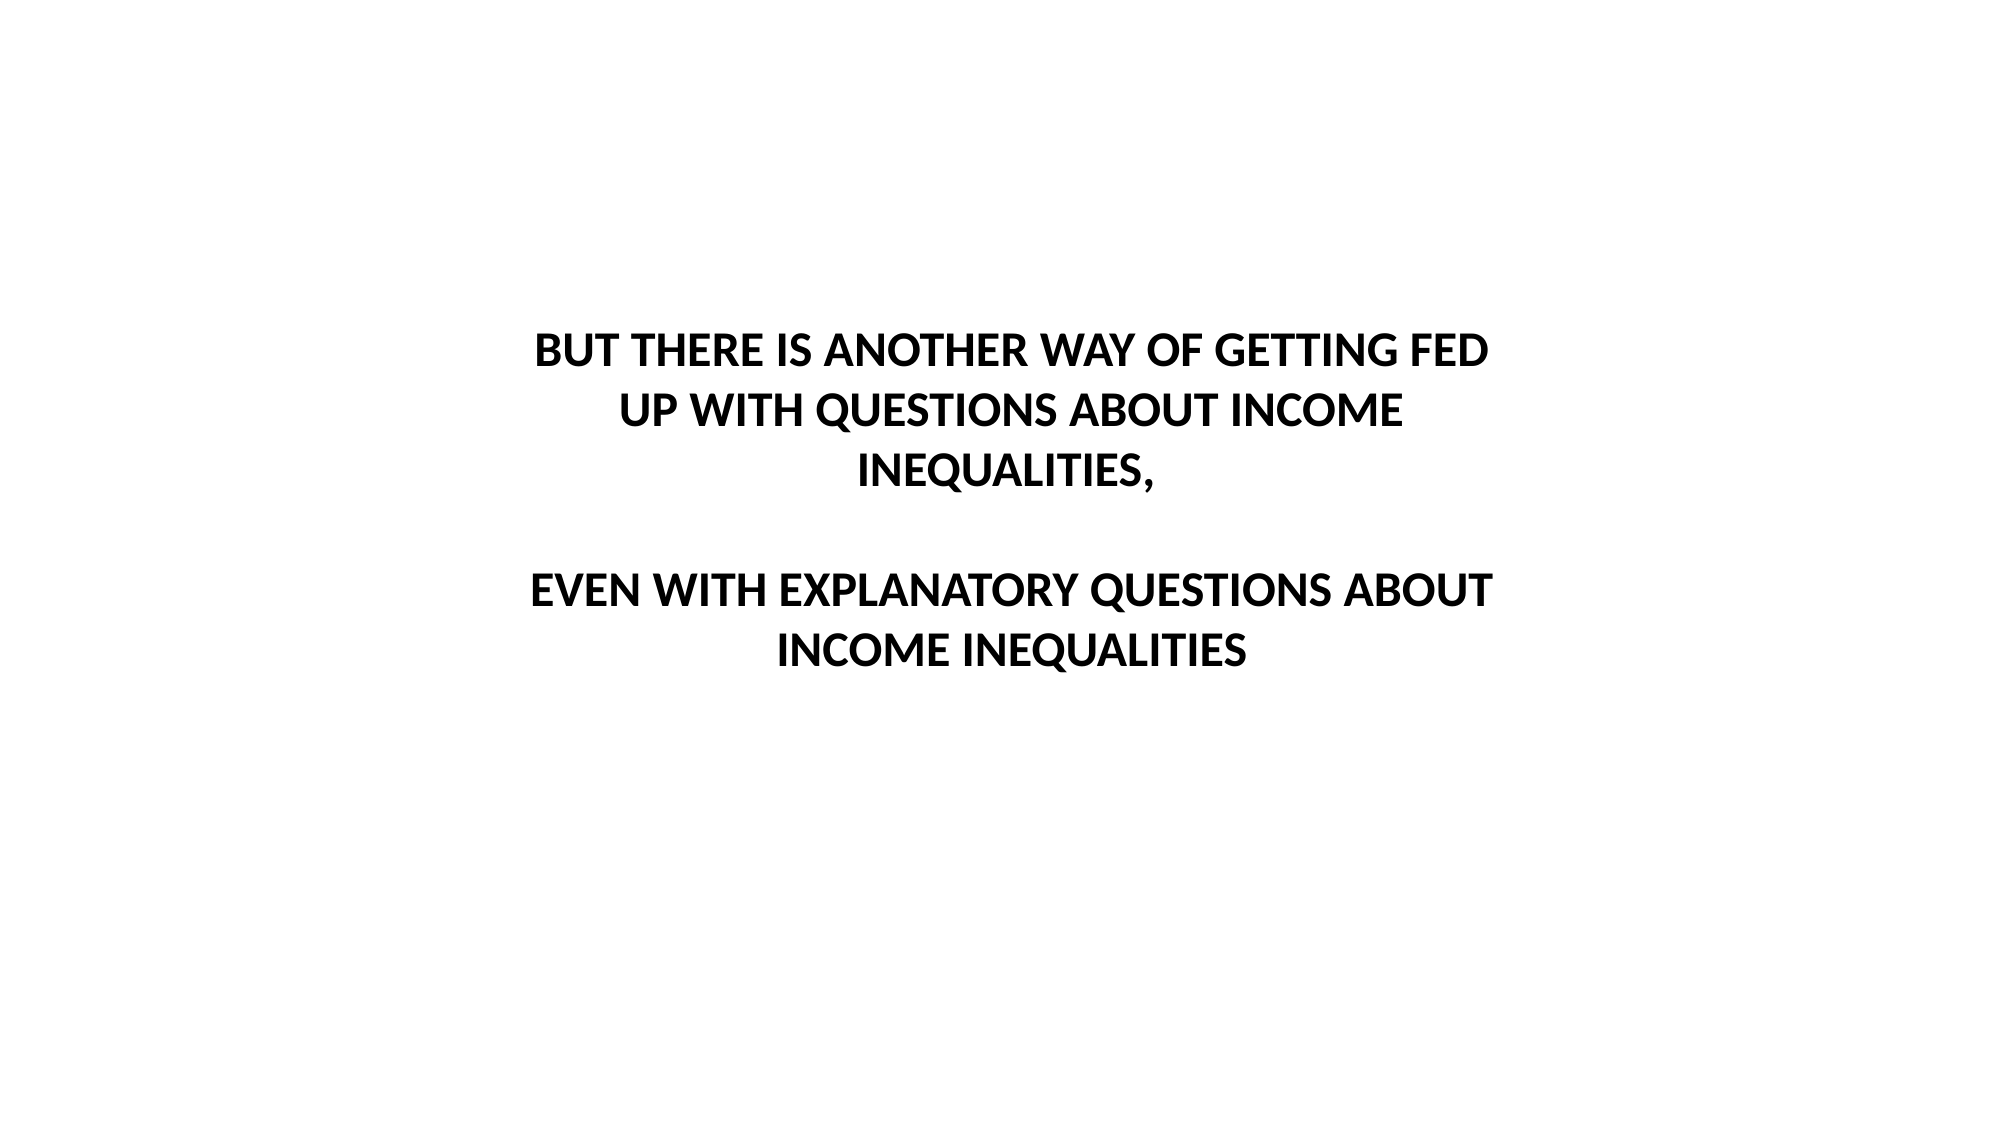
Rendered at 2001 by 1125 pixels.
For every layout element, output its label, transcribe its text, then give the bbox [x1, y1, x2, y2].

text_box BUT THERE IS ANOTHER WAY OF GETTING FED UP WITH QUESTIONS ABOUT INCOME INEQUALITIES, EVEN WITH EXPLANATORY QUESTIONS ABOUT INCOME INEQUALITIES [501, 308, 1523, 688]
